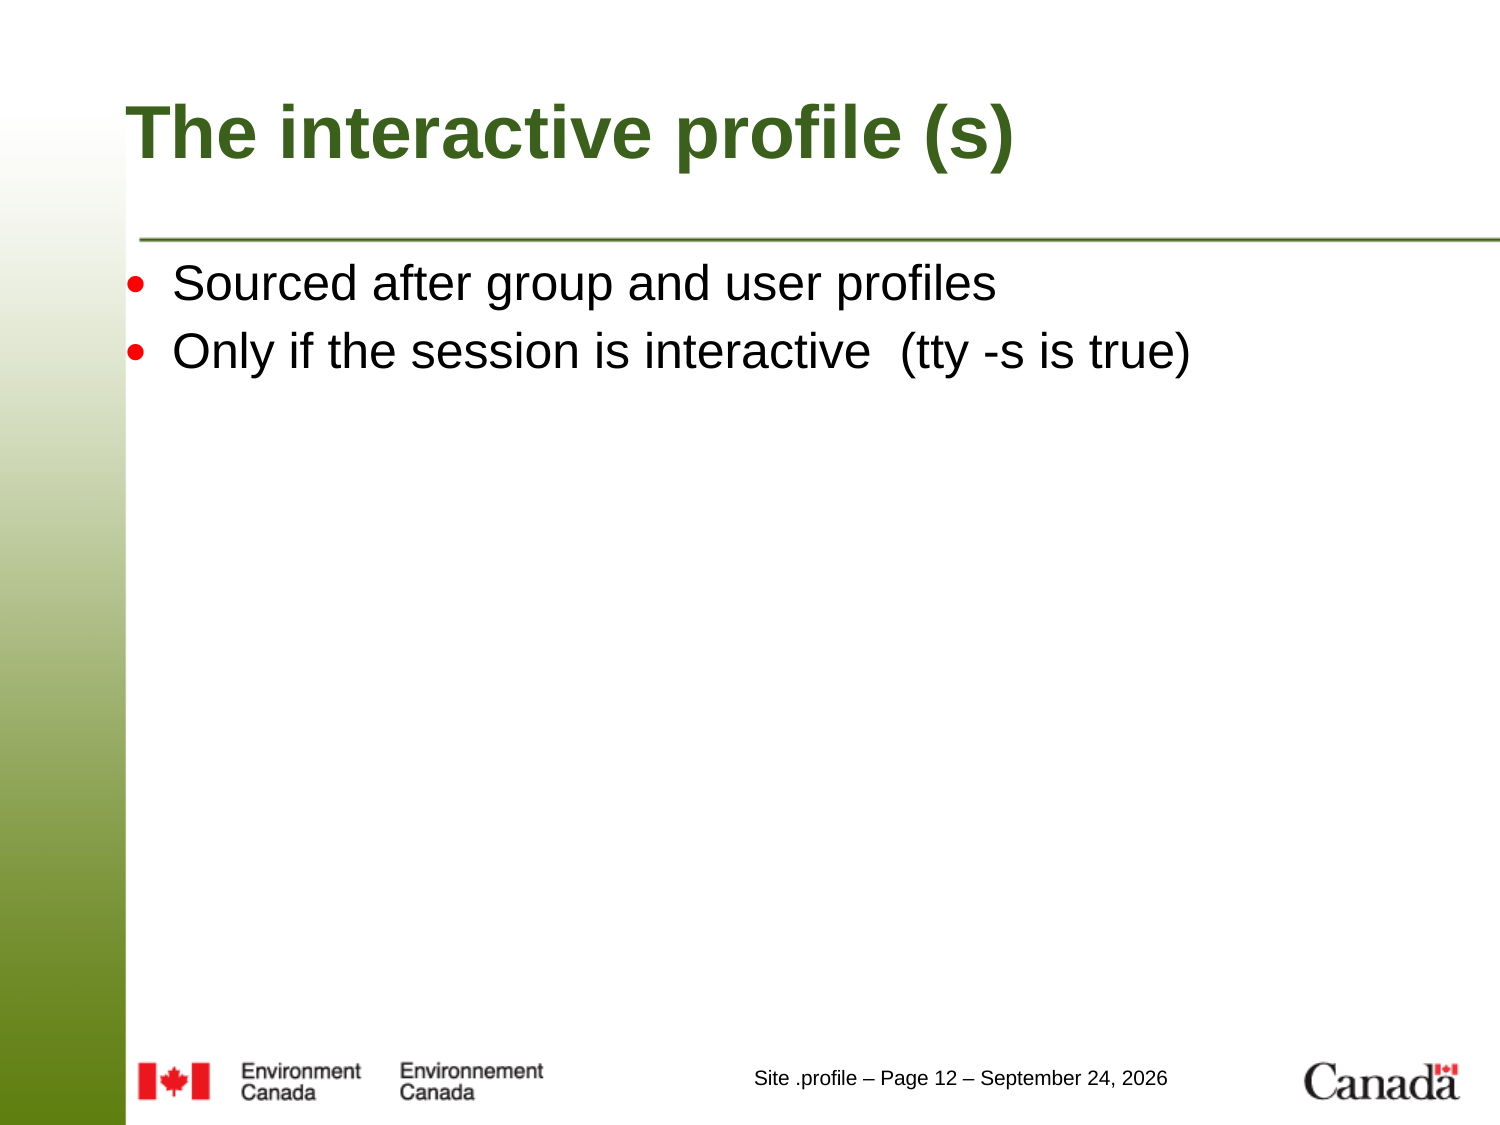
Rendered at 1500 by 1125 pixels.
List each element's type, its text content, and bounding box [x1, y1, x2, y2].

picture [0, 0, 1500, 1125]
title The interactive profile (s) [125, 52, 1463, 213]
list Sourced after group and user profiles Only if the session is interactive (tty -s is true) [125, 255, 1463, 1009]
